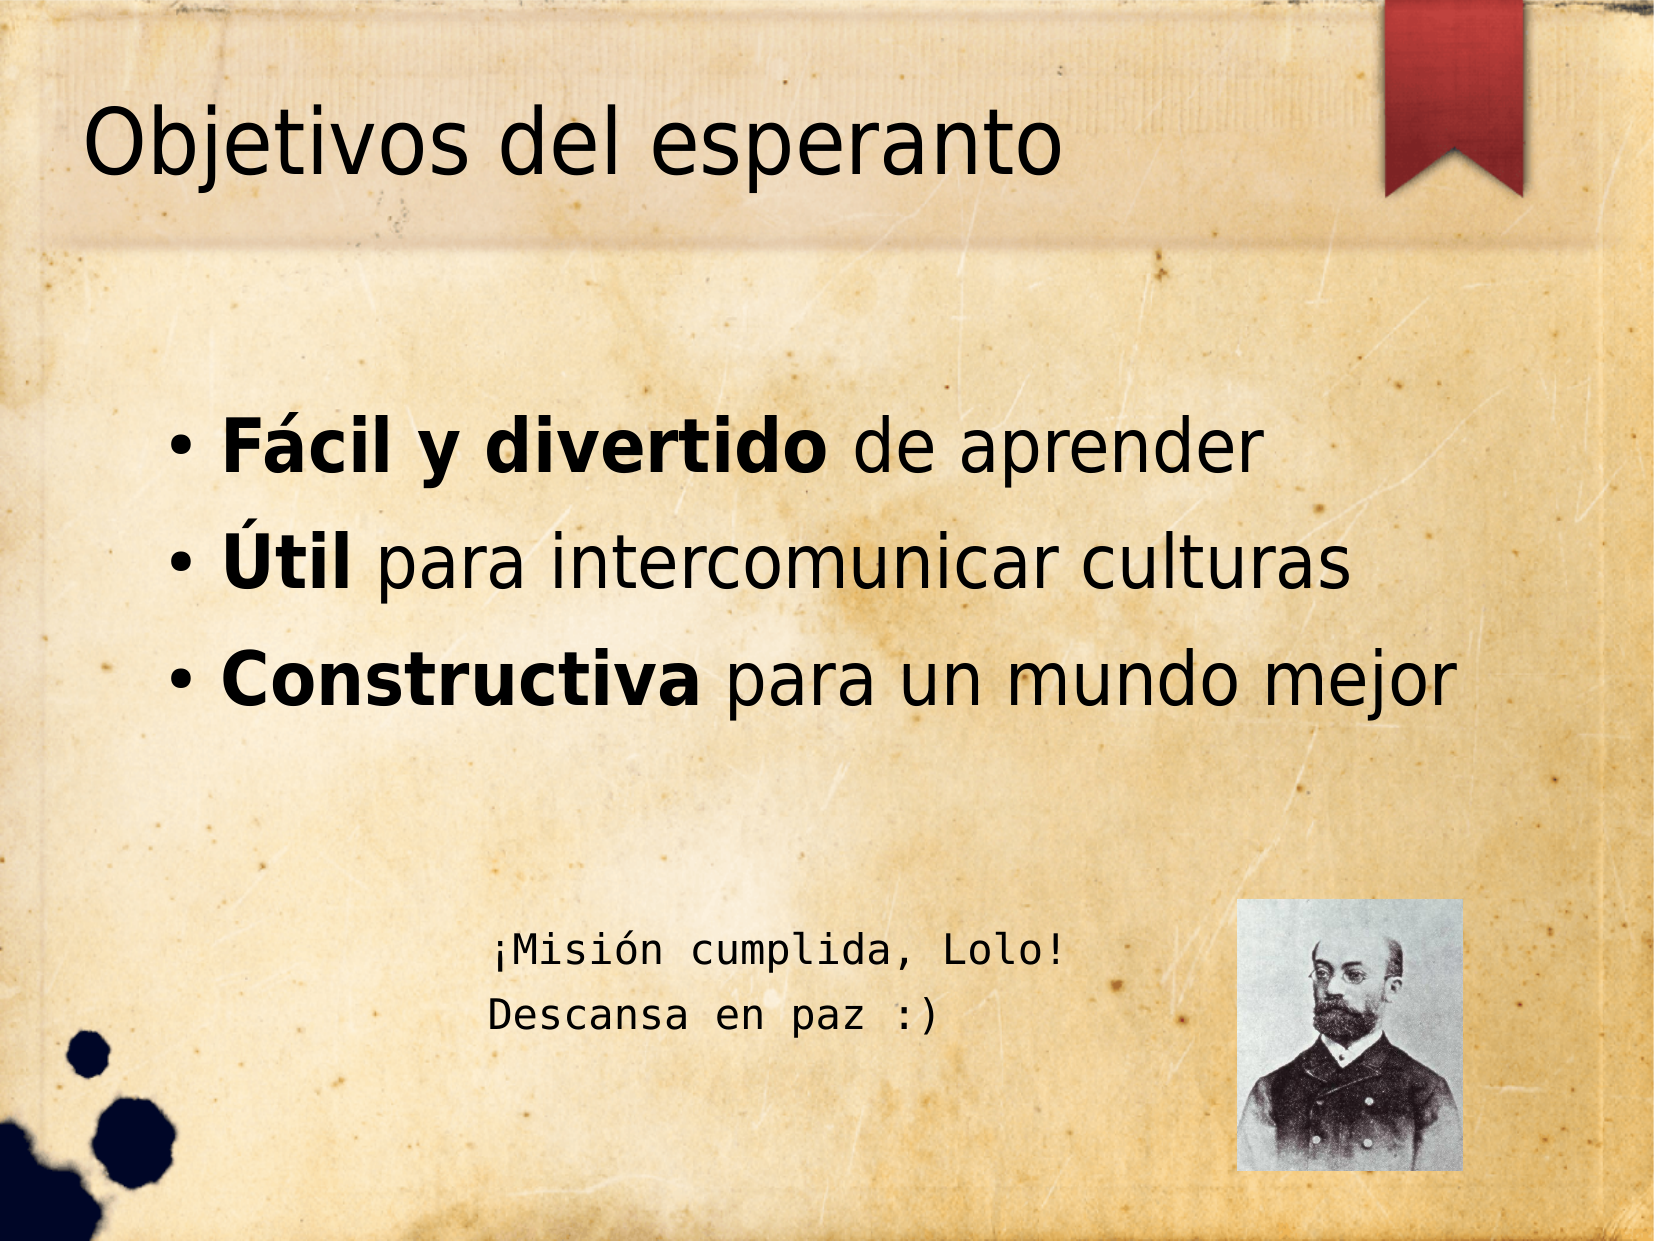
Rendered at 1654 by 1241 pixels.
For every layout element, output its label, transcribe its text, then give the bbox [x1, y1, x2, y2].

picture [0, 0, 1654, 1241]
title Objetivos del esperanto [82, 49, 1347, 237]
list ¡Misión cumplida, Lolo! Descansa en paz :) [487, 862, 1538, 1201]
list Fácil y divertido de aprender Útil para intercomunicar culturas Constructiva para un mundo mejor [150, 290, 1538, 1010]
